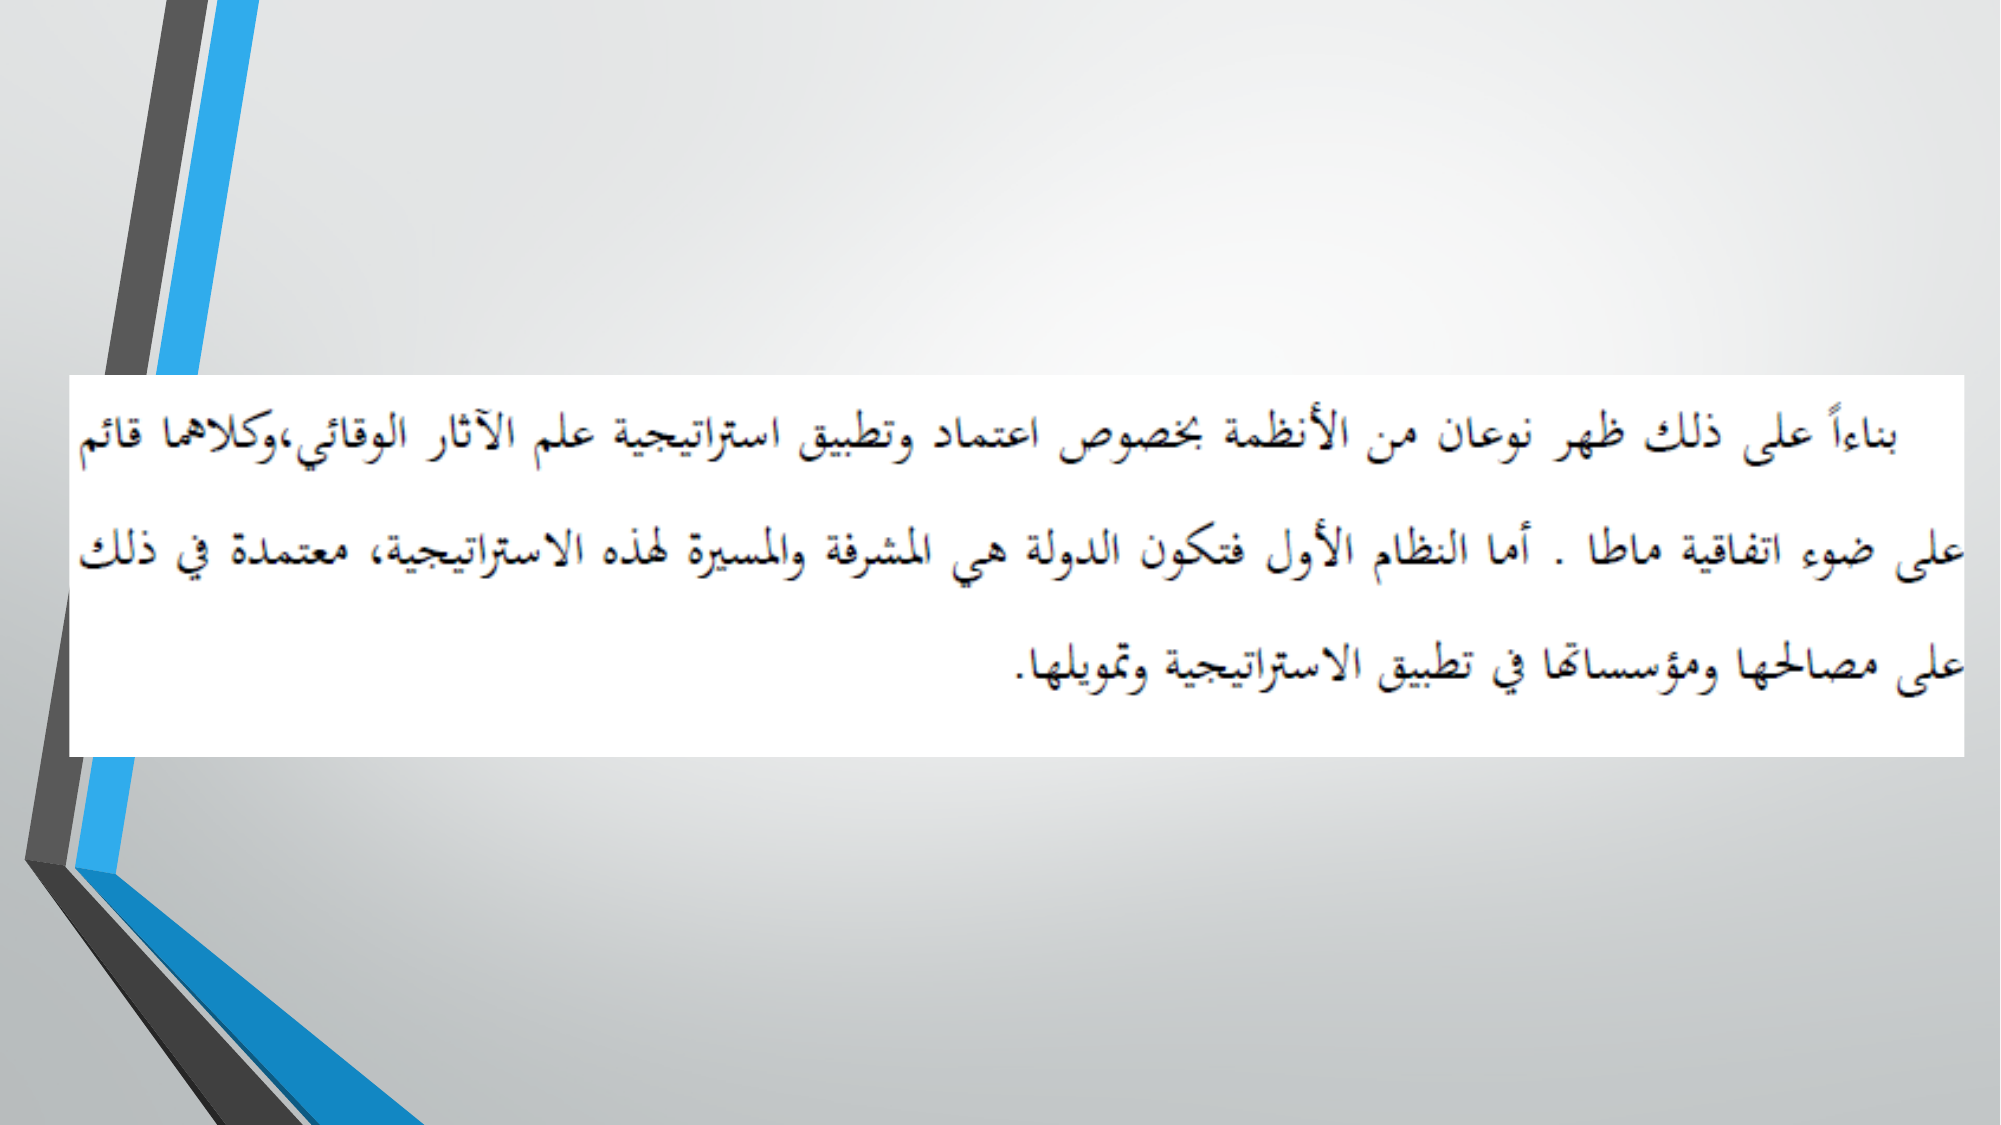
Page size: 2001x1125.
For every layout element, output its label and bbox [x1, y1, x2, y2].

picture [69, 375, 1965, 757]
